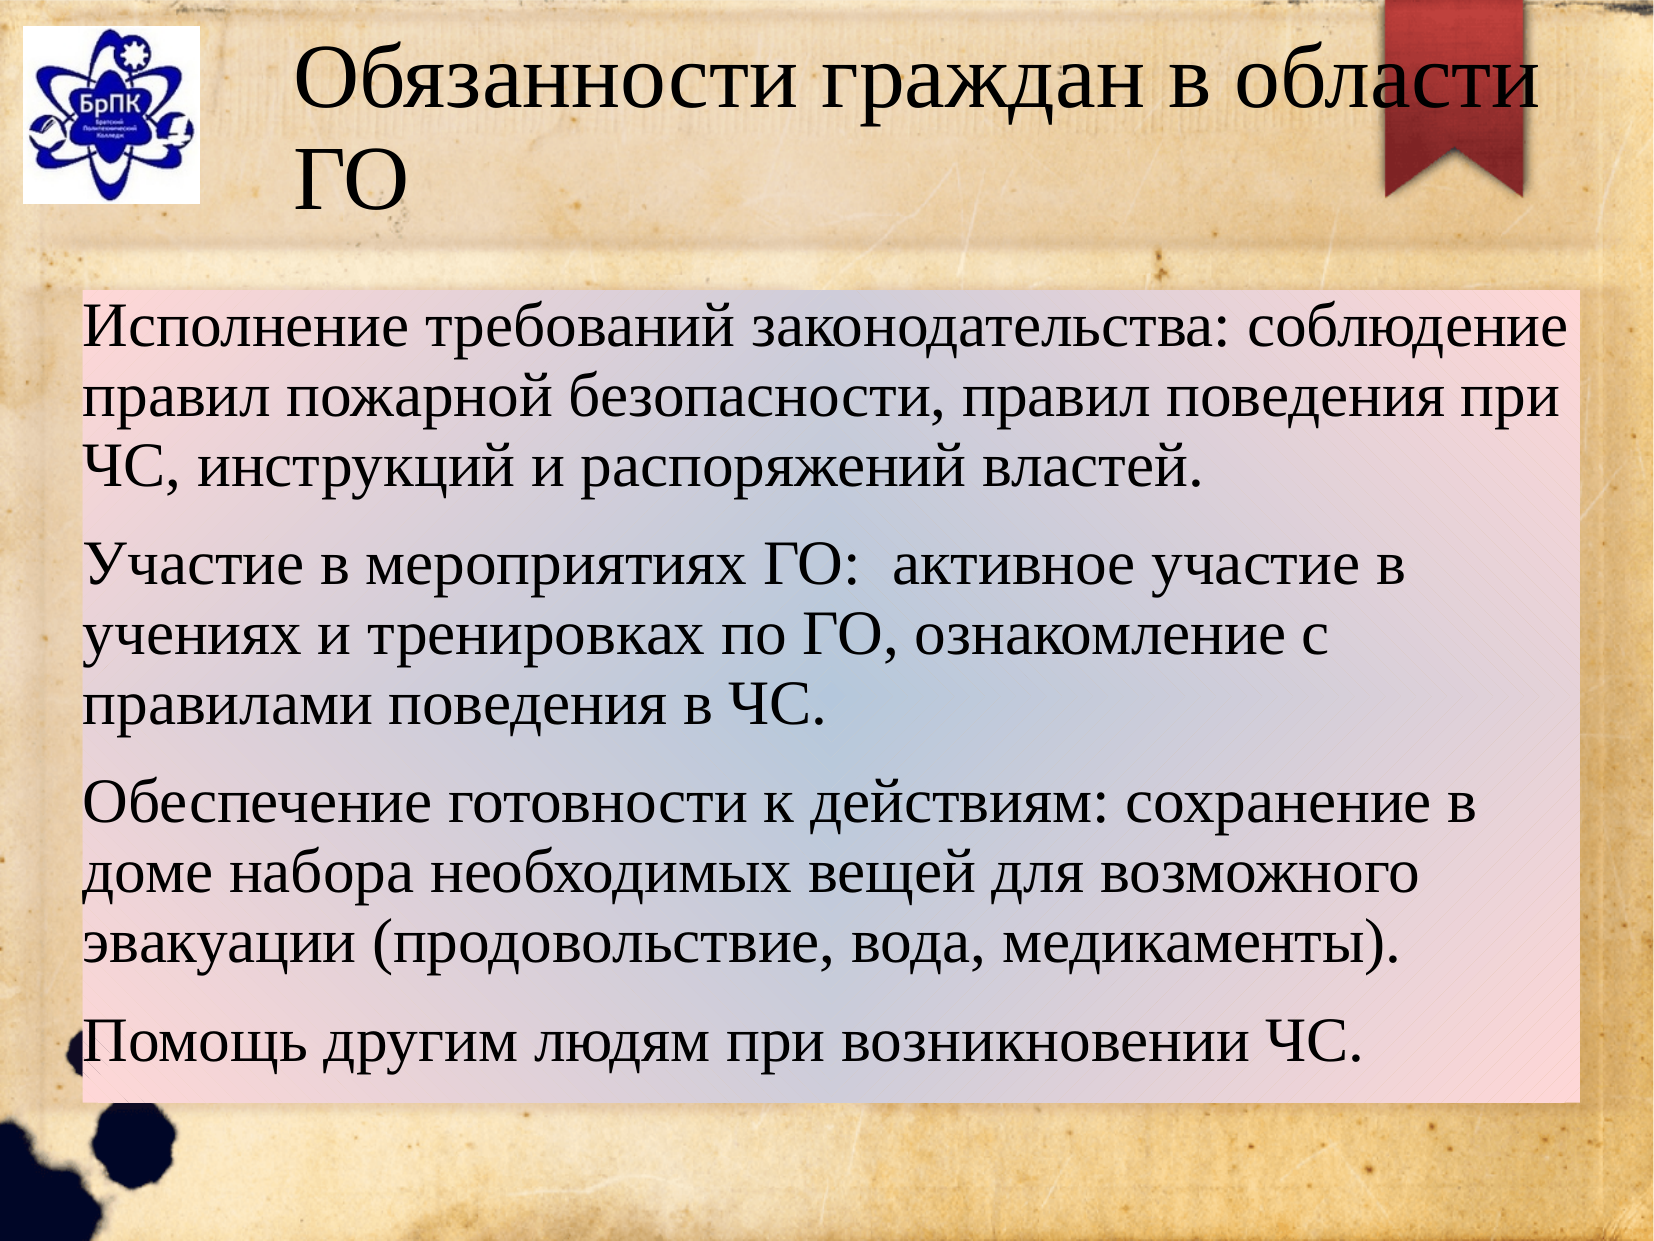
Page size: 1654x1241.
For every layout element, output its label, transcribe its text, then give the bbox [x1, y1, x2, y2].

list Исполнение требований законодательства: соблюдение правил пожарной безопасности, правил поведения при ЧС, инструкций и распоряжений властей. Участие в мероприятиях ГО: активное участие в учениях и тренировках по ГО, ознакомление с правилами поведения в ЧС. Обеспечение готовности к действиям: сохранение в доме набора необходимых вещей для возможного эвакуации (продовольствие, вода, медикаменты). Помощь другим людям при возникновении ЧС. [82, 290, 1580, 1103]
picture [0, 0, 1654, 1241]
title Обязанности граждан в области ГО [293, 26, 1557, 230]
